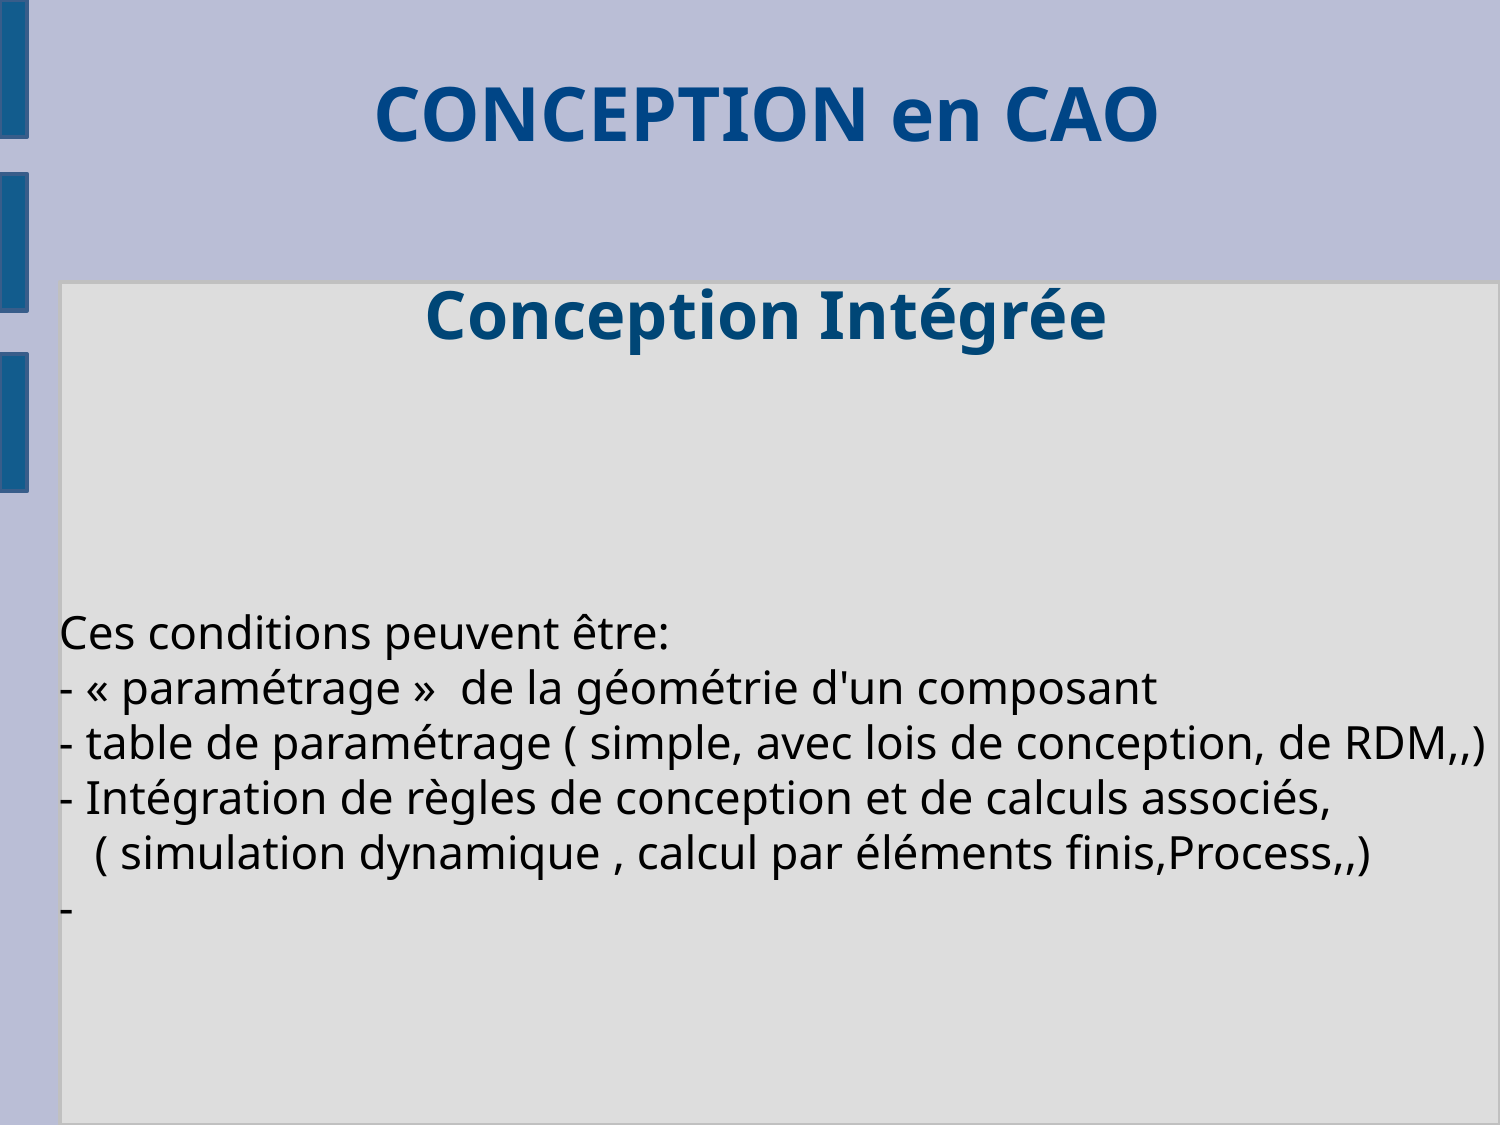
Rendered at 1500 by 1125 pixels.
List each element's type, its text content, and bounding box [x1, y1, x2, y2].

text_box Conception Intégrée [86, 265, 1447, 362]
text_box CONCEPTION en CAO [88, 58, 1447, 165]
text_box Ces conditions peuvent être: - « paramétrage » de la géométrie d'un composant - table de paramétrage ( simple, avec lois de conception, de RDM,,) - Intégration de règles de conception et de calculs associés, ( simulation dynamique , calcul par éléments finis,Process,,) - [59, 414, 1488, 1124]
